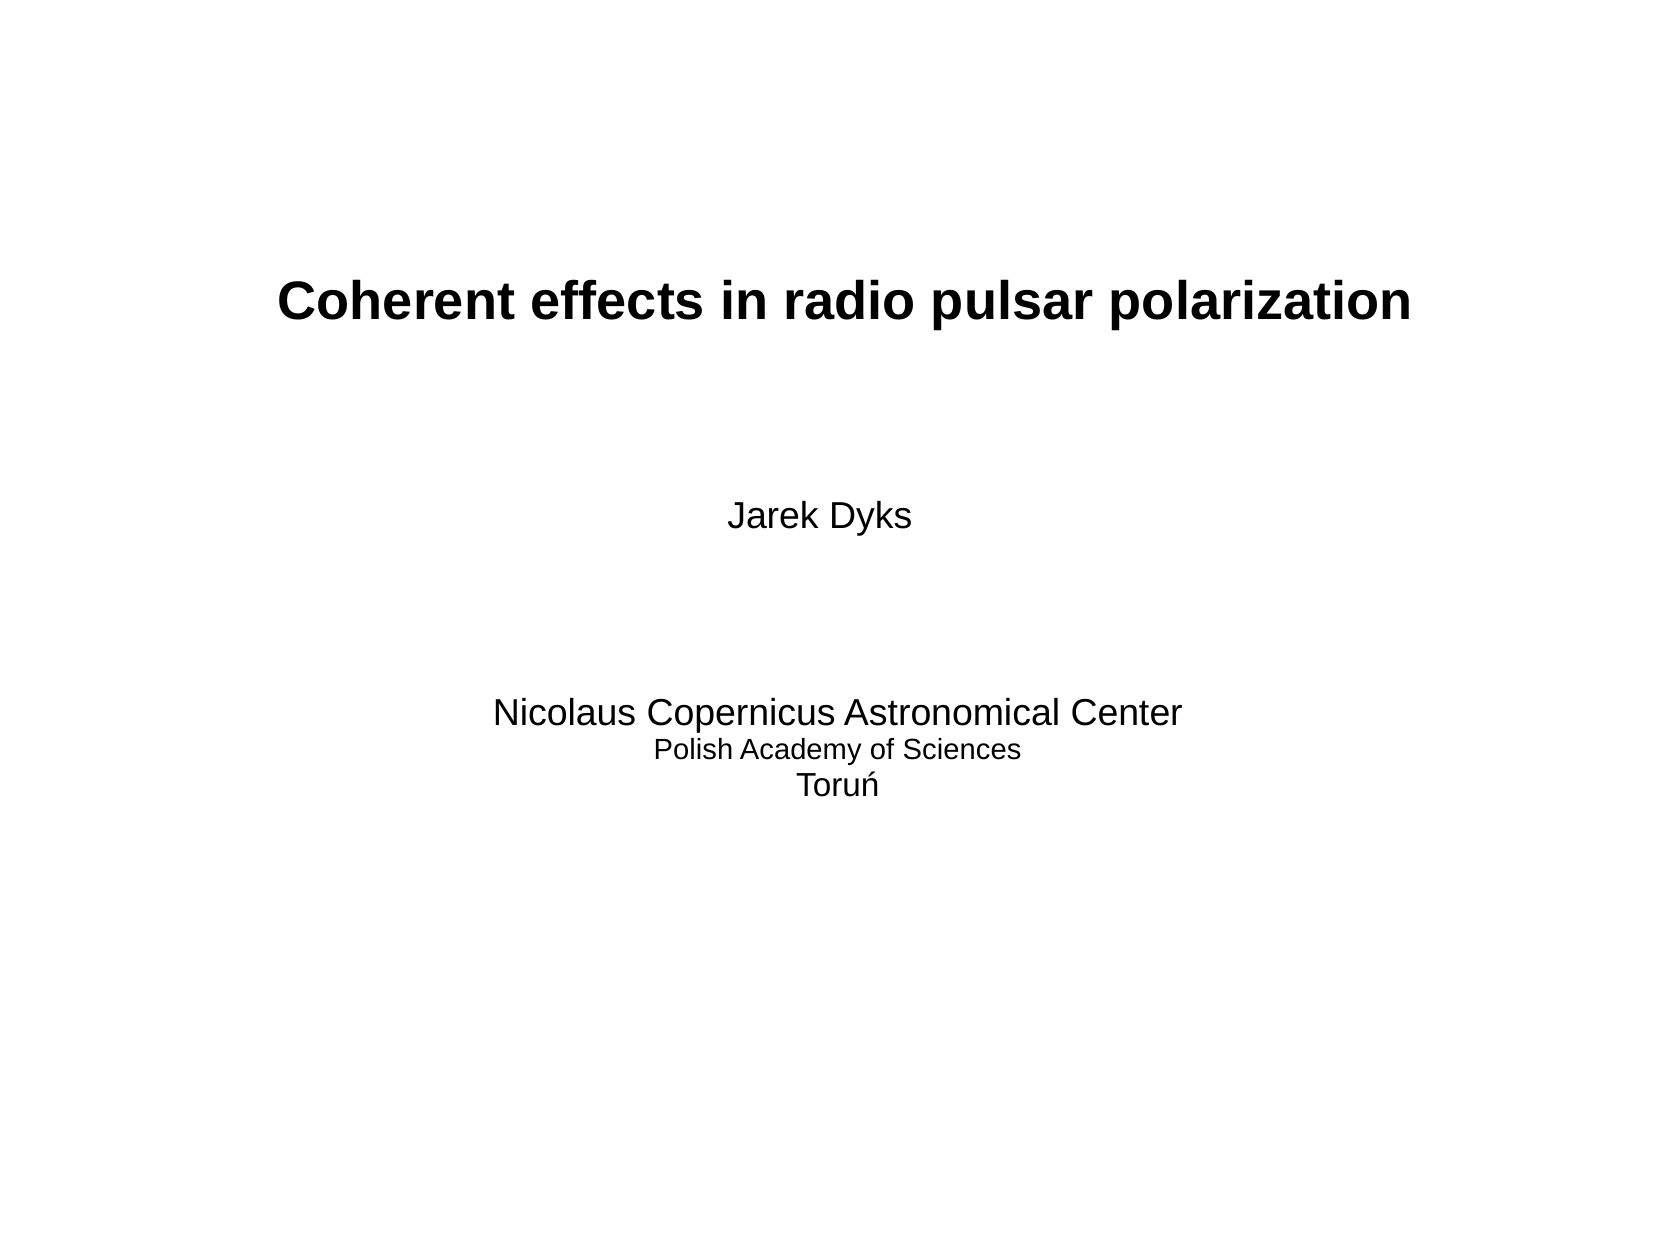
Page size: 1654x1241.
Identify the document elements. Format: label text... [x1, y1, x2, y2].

text_box Nicolaus Copernicus Astronomical Center Polish Academy of Sciences Toruń [478, 684, 1201, 826]
text_box Coherent effects in radio pulsar polarization [262, 262, 1463, 451]
text_box Jarek Dyks [712, 487, 983, 545]
